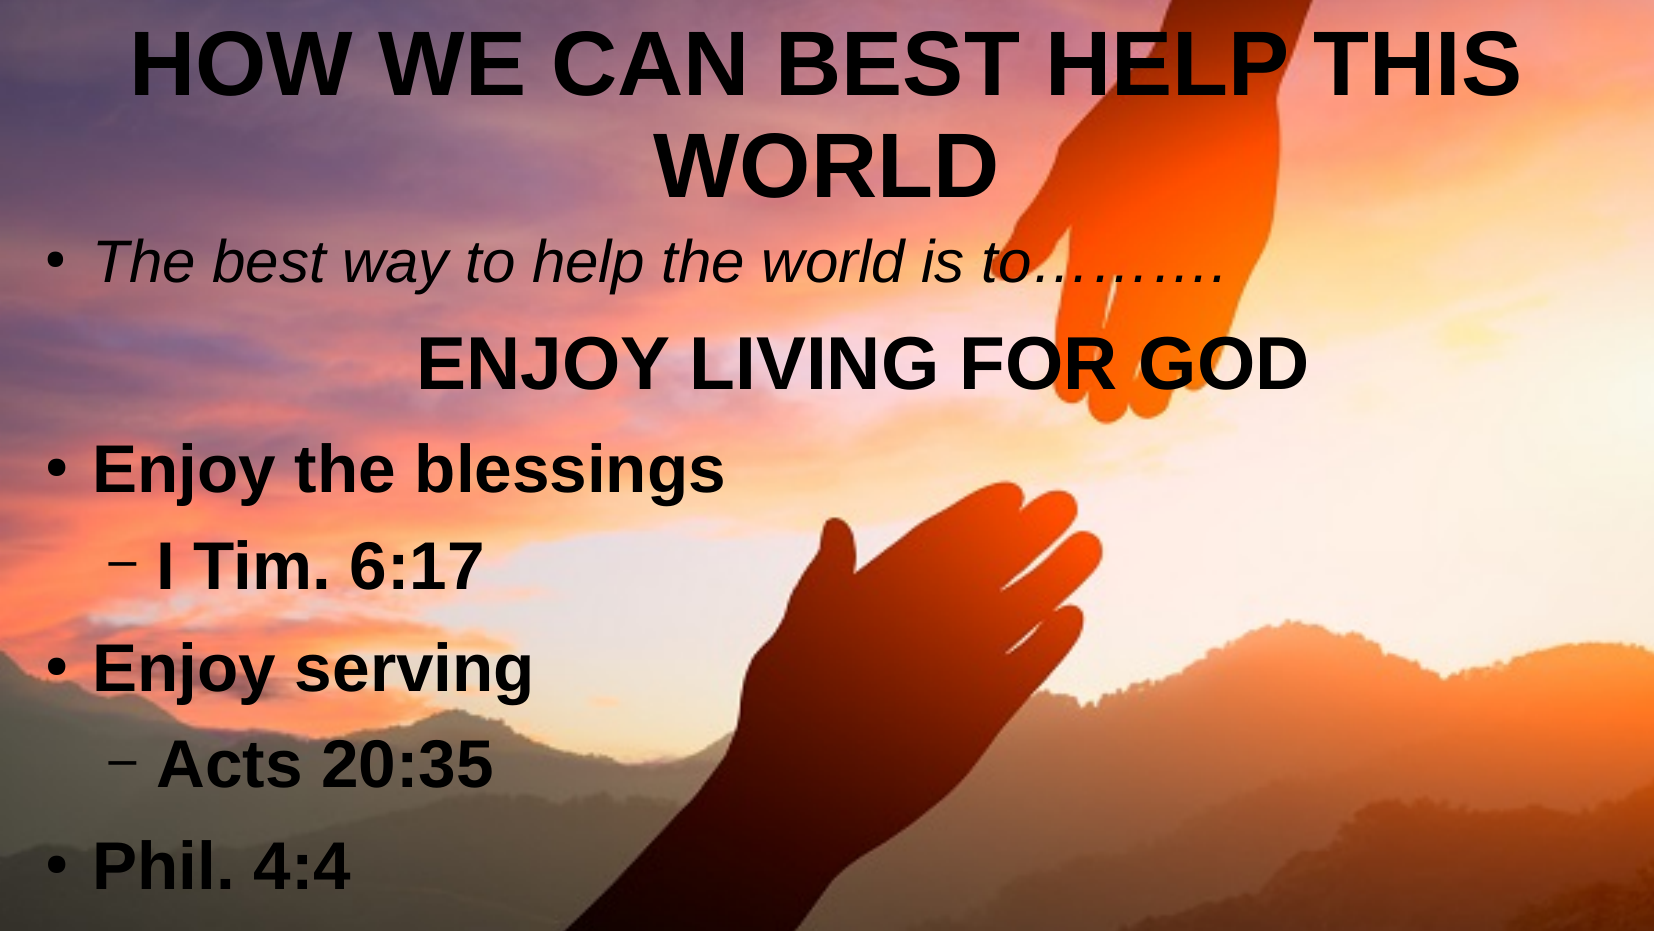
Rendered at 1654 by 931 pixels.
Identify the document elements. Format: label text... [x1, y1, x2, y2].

title HOW WE CAN BEST HELP THIS WORLD [82, 12, 1571, 218]
picture [0, 0, 1654, 931]
list The best way to help the world is to………. ENJOY LIVING FOR GOD Enjoy the blessings I Tim. 6:17 Enjoy serving Acts 20:35 Phil. 4:4 [28, 227, 1634, 911]
